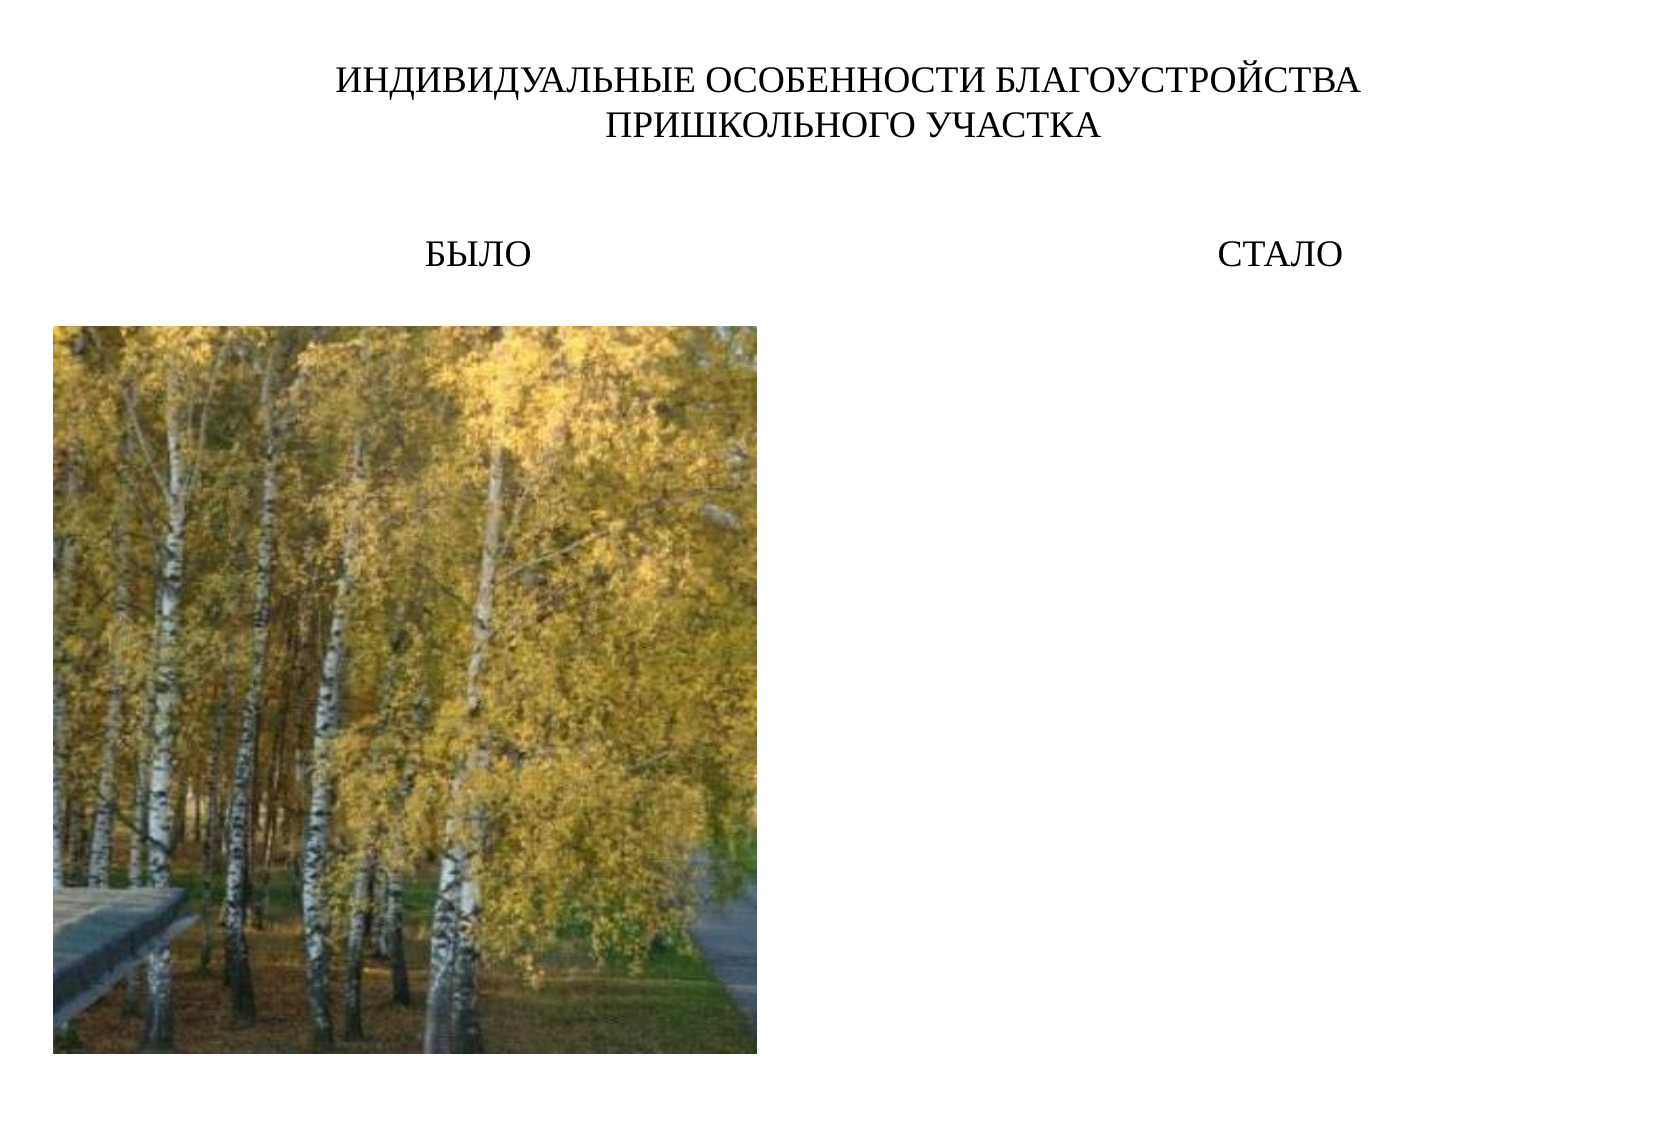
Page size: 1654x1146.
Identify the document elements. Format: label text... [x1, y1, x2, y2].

picture [53, 326, 757, 1054]
text_box СТАЛО [1202, 221, 1359, 281]
text_box ИНДИВИДУАЛЬНЫЕ ОСОБЕННОСТИ БЛАГОУСТРОЙСТВА ПРИШКОЛЬНОГО УЧАСТКА [147, 45, 1560, 155]
text_box БЫЛО [405, 221, 551, 281]
